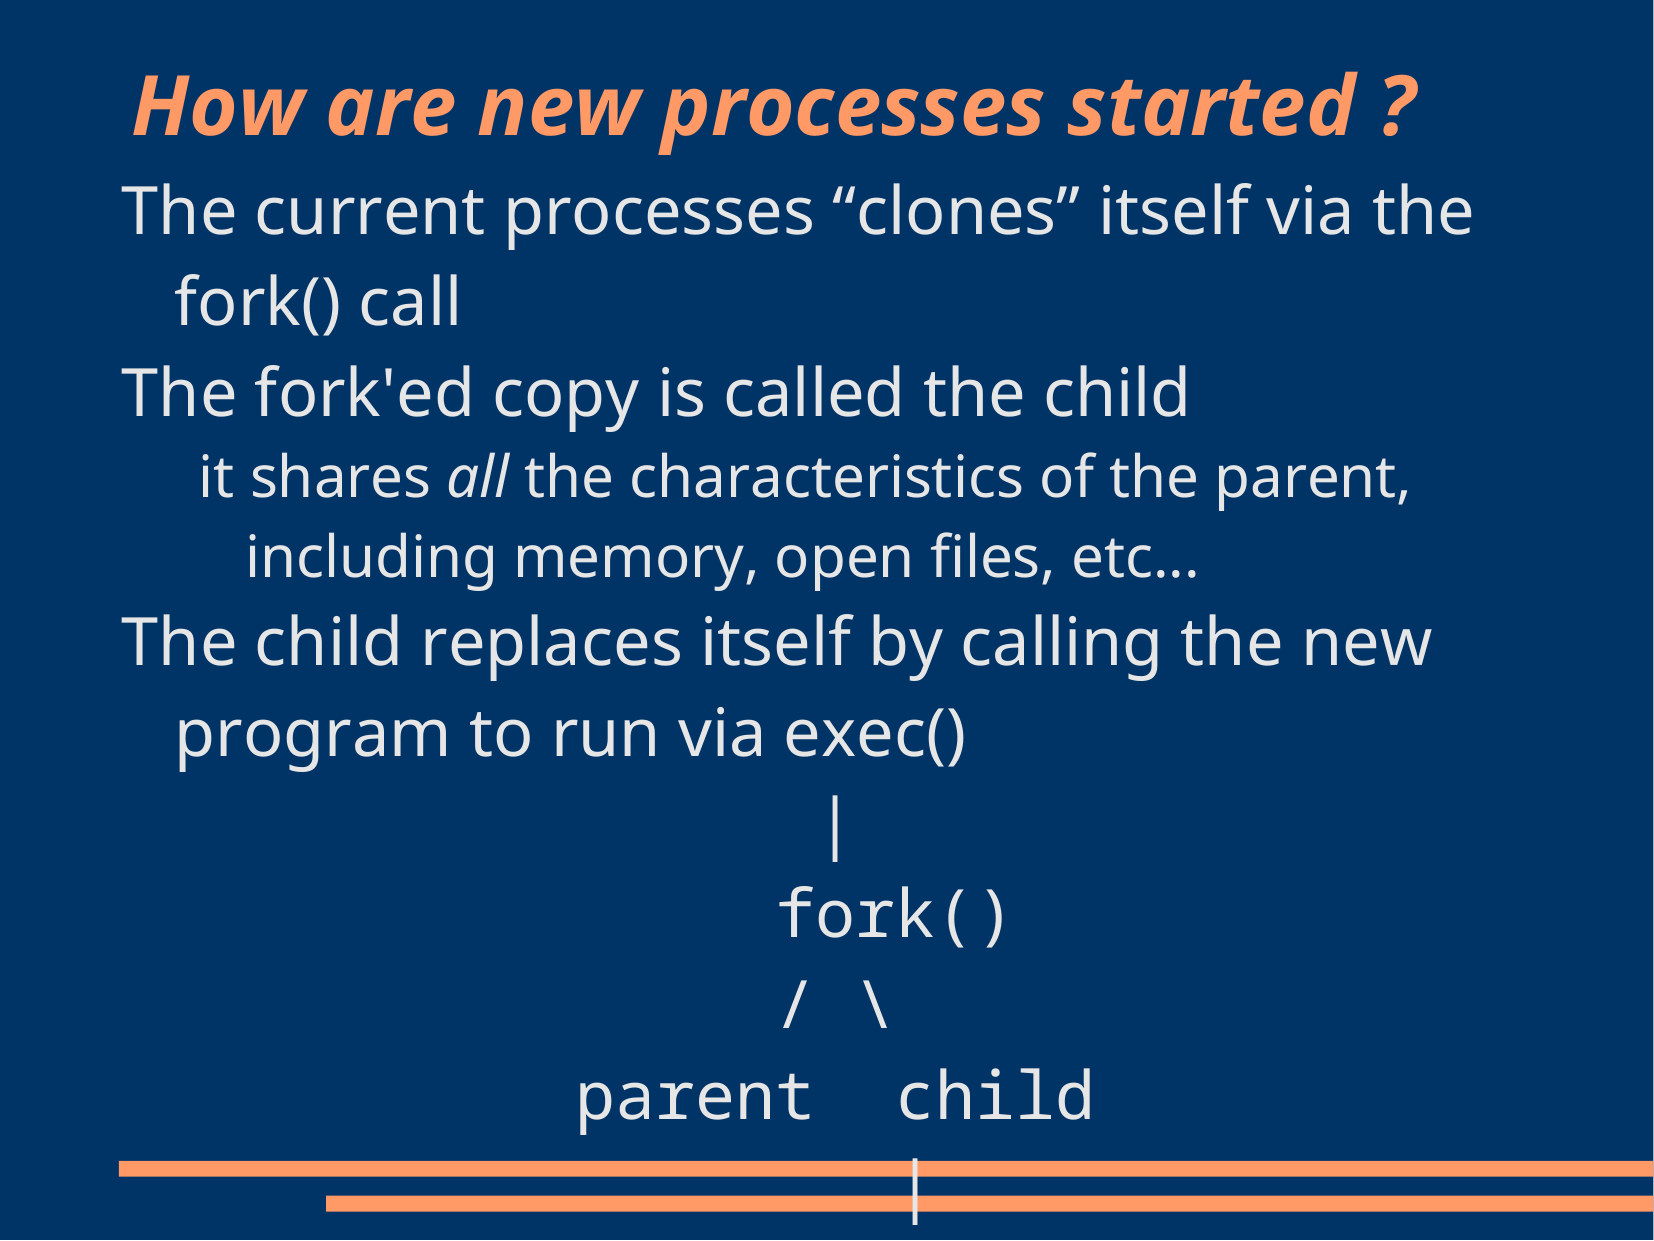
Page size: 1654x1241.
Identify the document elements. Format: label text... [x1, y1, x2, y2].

list The current processes “clones” itself via the fork() call The fork'ed copy is called the child it shares all the characteristics of the parent, including memory, open files, etc... The child replaces itself by calling the new program to run via exec() | fork() / \ parent child | exec() [104, 163, 1544, 1144]
title How are new processes started ? [131, 0, 1544, 163]
